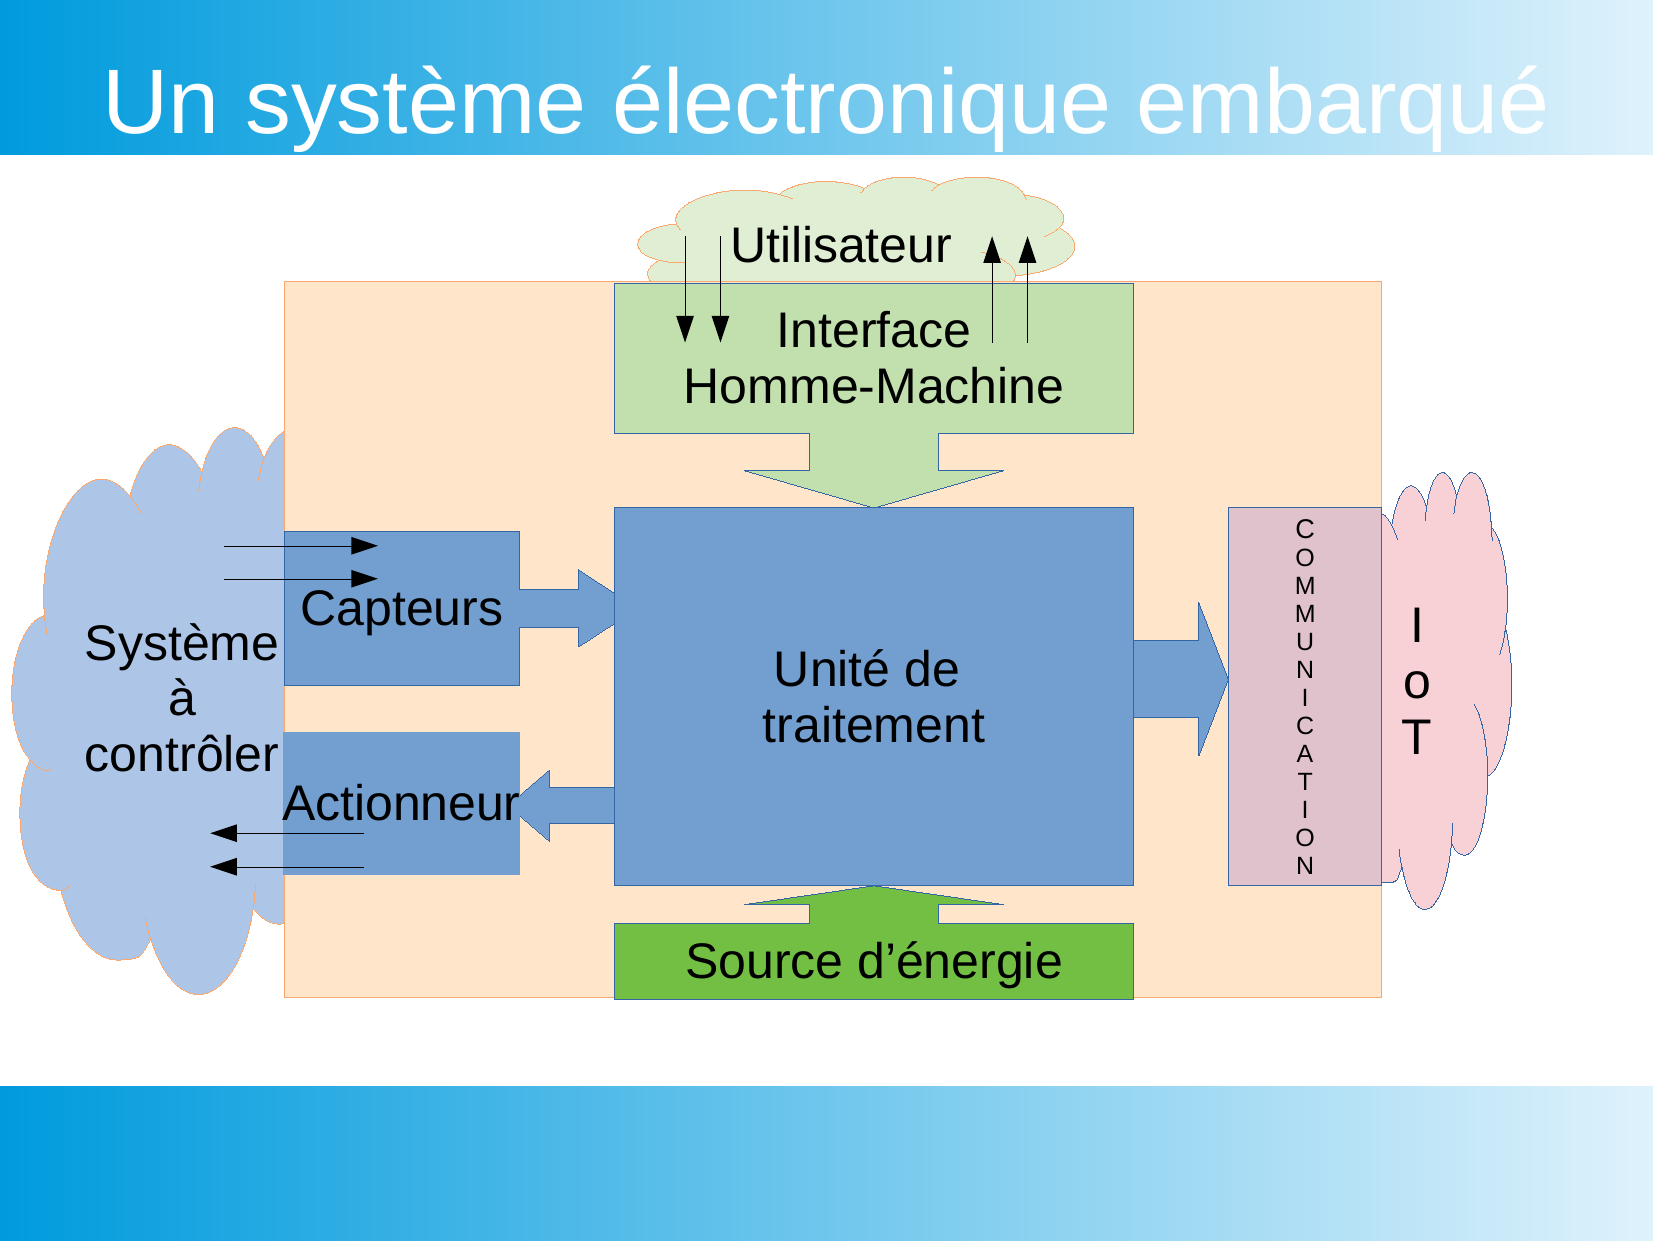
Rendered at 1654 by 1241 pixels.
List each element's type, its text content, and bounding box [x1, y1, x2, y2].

text_box Système à contrôler [11, 427, 284, 995]
title Un système électronique embarqué [82, 49, 1571, 155]
text_box C O M M U N I C A T I O N [1228, 507, 1382, 886]
text_box [284, 625, 865, 998]
text_box Unité de traitement [614, 507, 1134, 886]
text_box Actionneur [283, 732, 520, 875]
text_box [881, 281, 1382, 998]
text_box Interface Homme-Machine [614, 283, 1134, 507]
text_box I o T [1382, 472, 1512, 910]
text_box [284, 281, 867, 592]
text_box Capteurs [284, 531, 614, 686]
text_box Utilisateur [637, 177, 1075, 281]
text_box Source d’énergie [614, 886, 1134, 1000]
